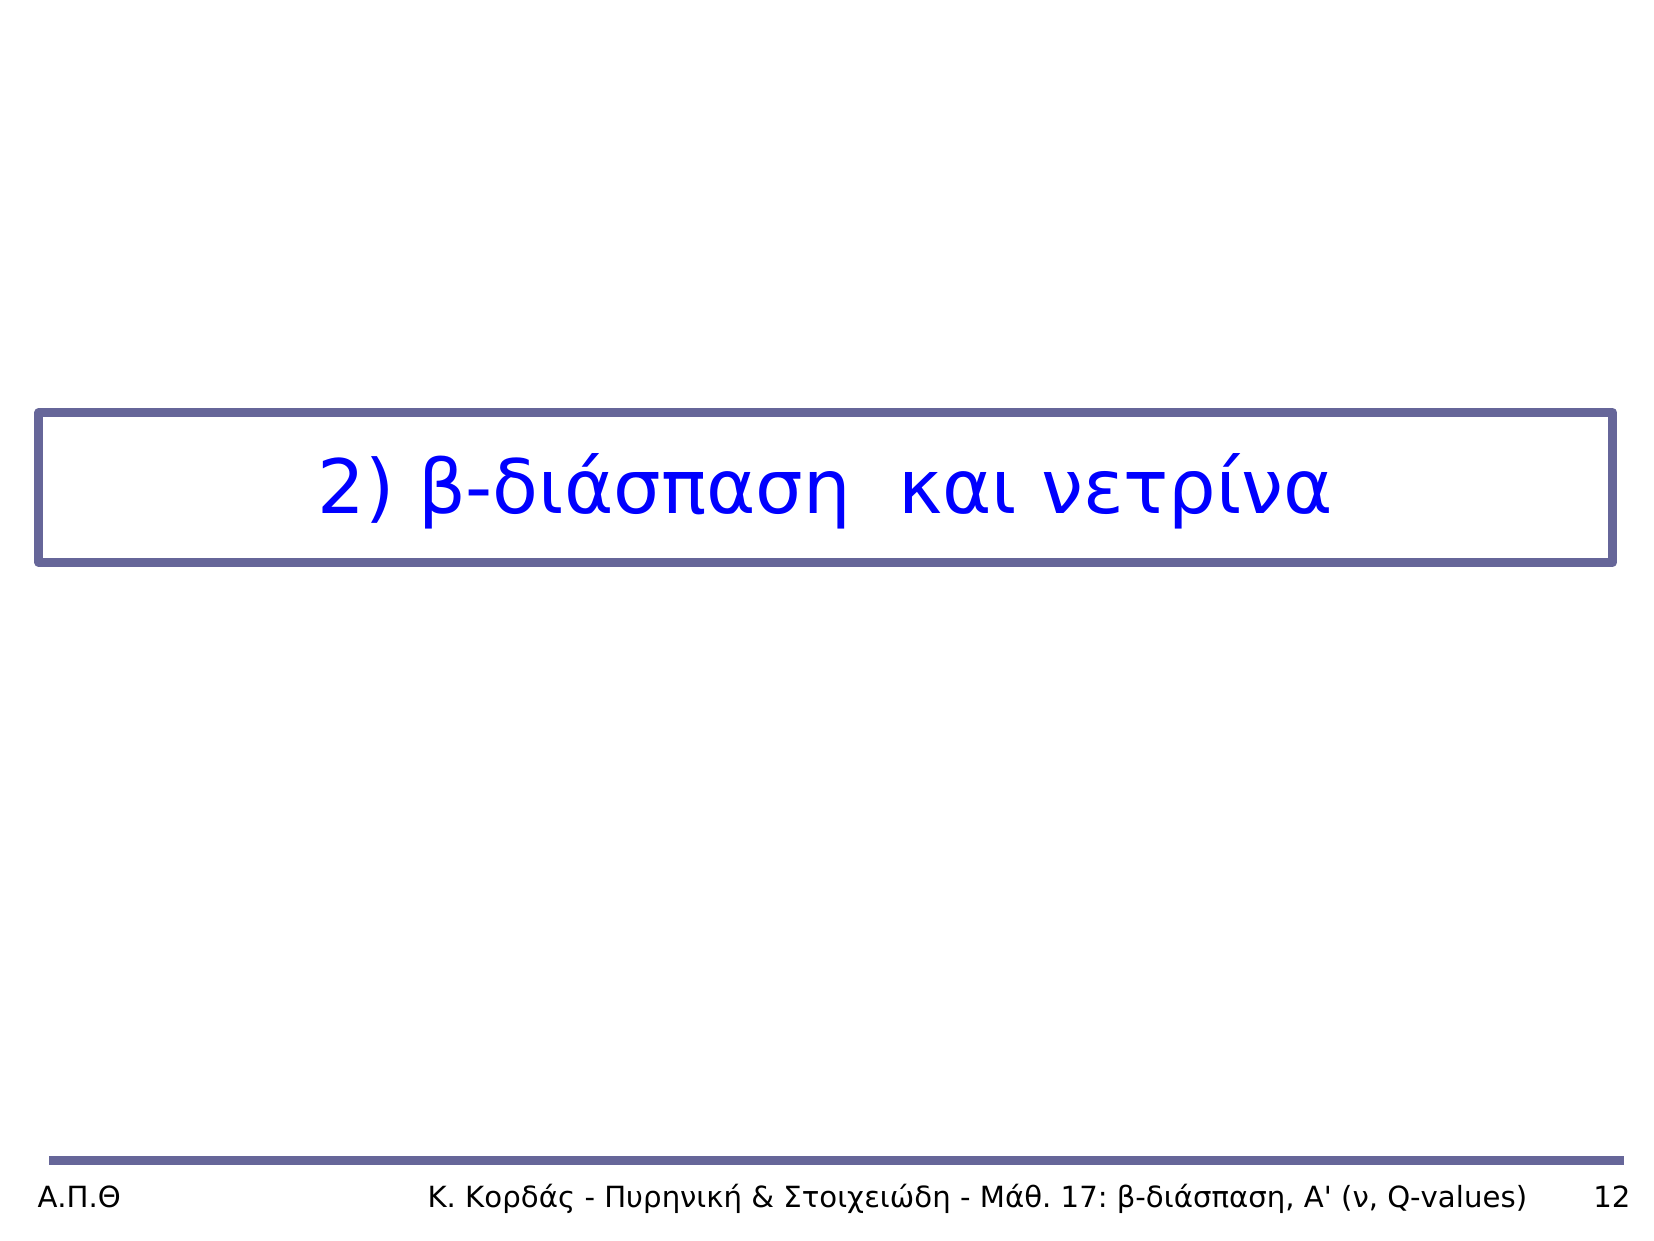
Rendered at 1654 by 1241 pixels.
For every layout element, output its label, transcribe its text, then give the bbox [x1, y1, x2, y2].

title 2) β-διάσπαση και νετρίνα [38, 412, 1613, 563]
